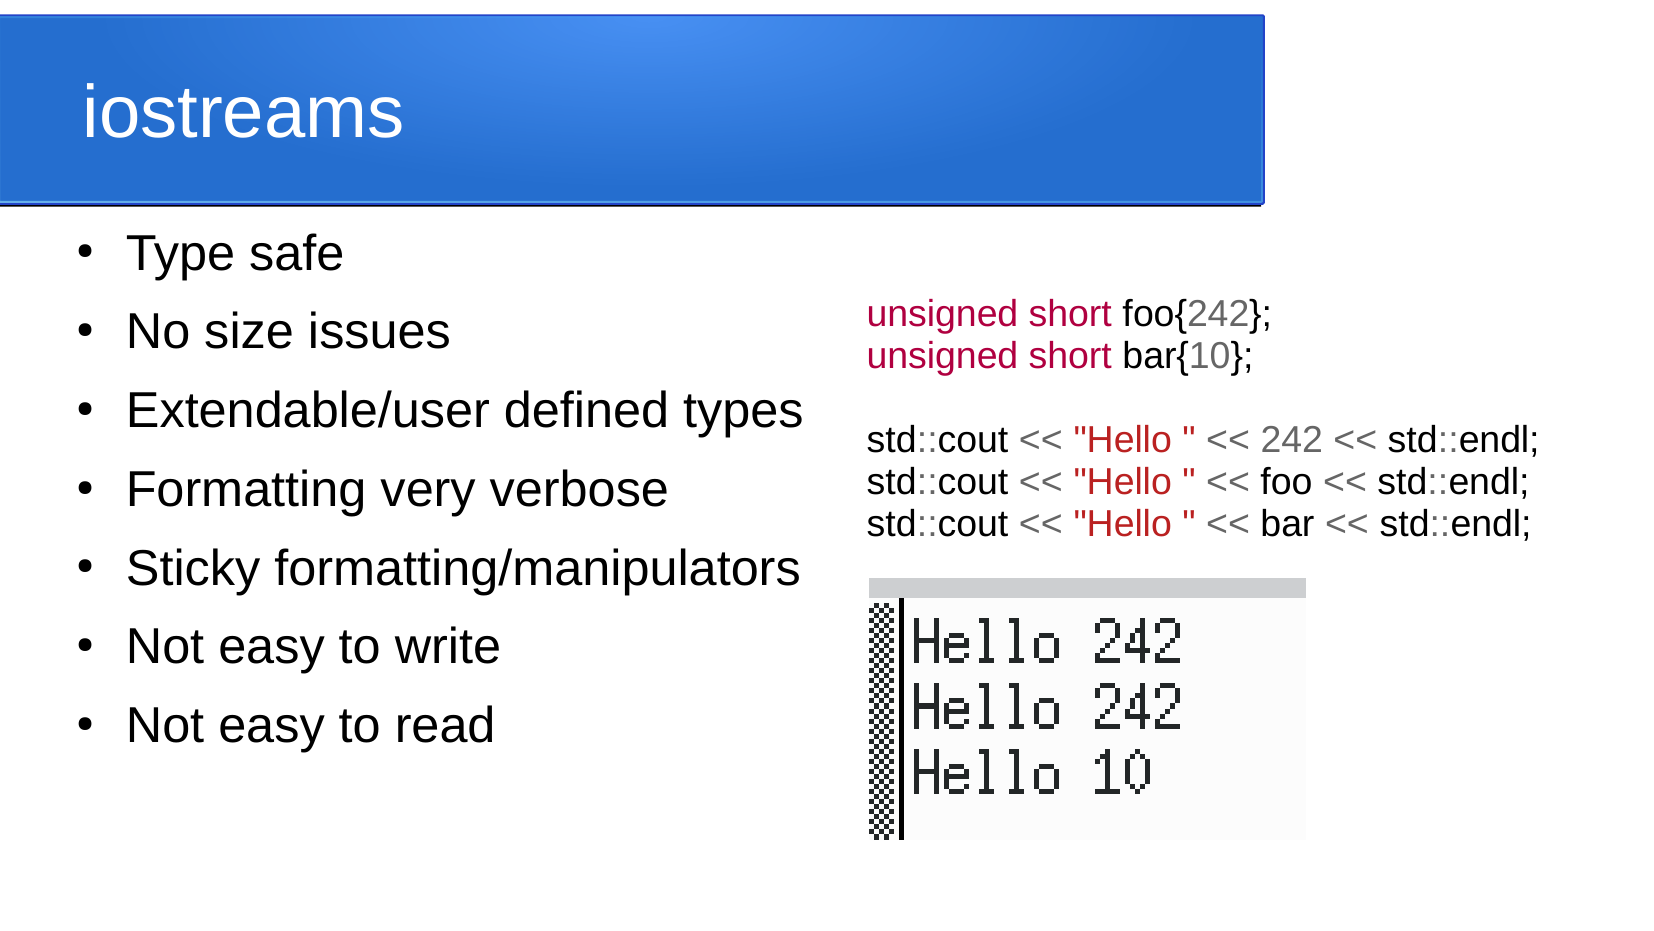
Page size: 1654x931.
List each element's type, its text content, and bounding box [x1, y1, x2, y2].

text_box unsigned short foo{242}; unsigned short bar{10}; std::cout << "Hello " << 242 << std::endl; std::cout << "Hello " << foo << std::endl; std::cout << "Hello " << bar << std::endl; [810, 285, 1621, 631]
picture [869, 578, 1306, 840]
list Type safe No size issues Extendable/user defined types Formatting very verbose Sticky formatting/manipulators Not easy to write Not easy to read [60, 224, 841, 764]
title iostreams [82, 35, 1235, 189]
